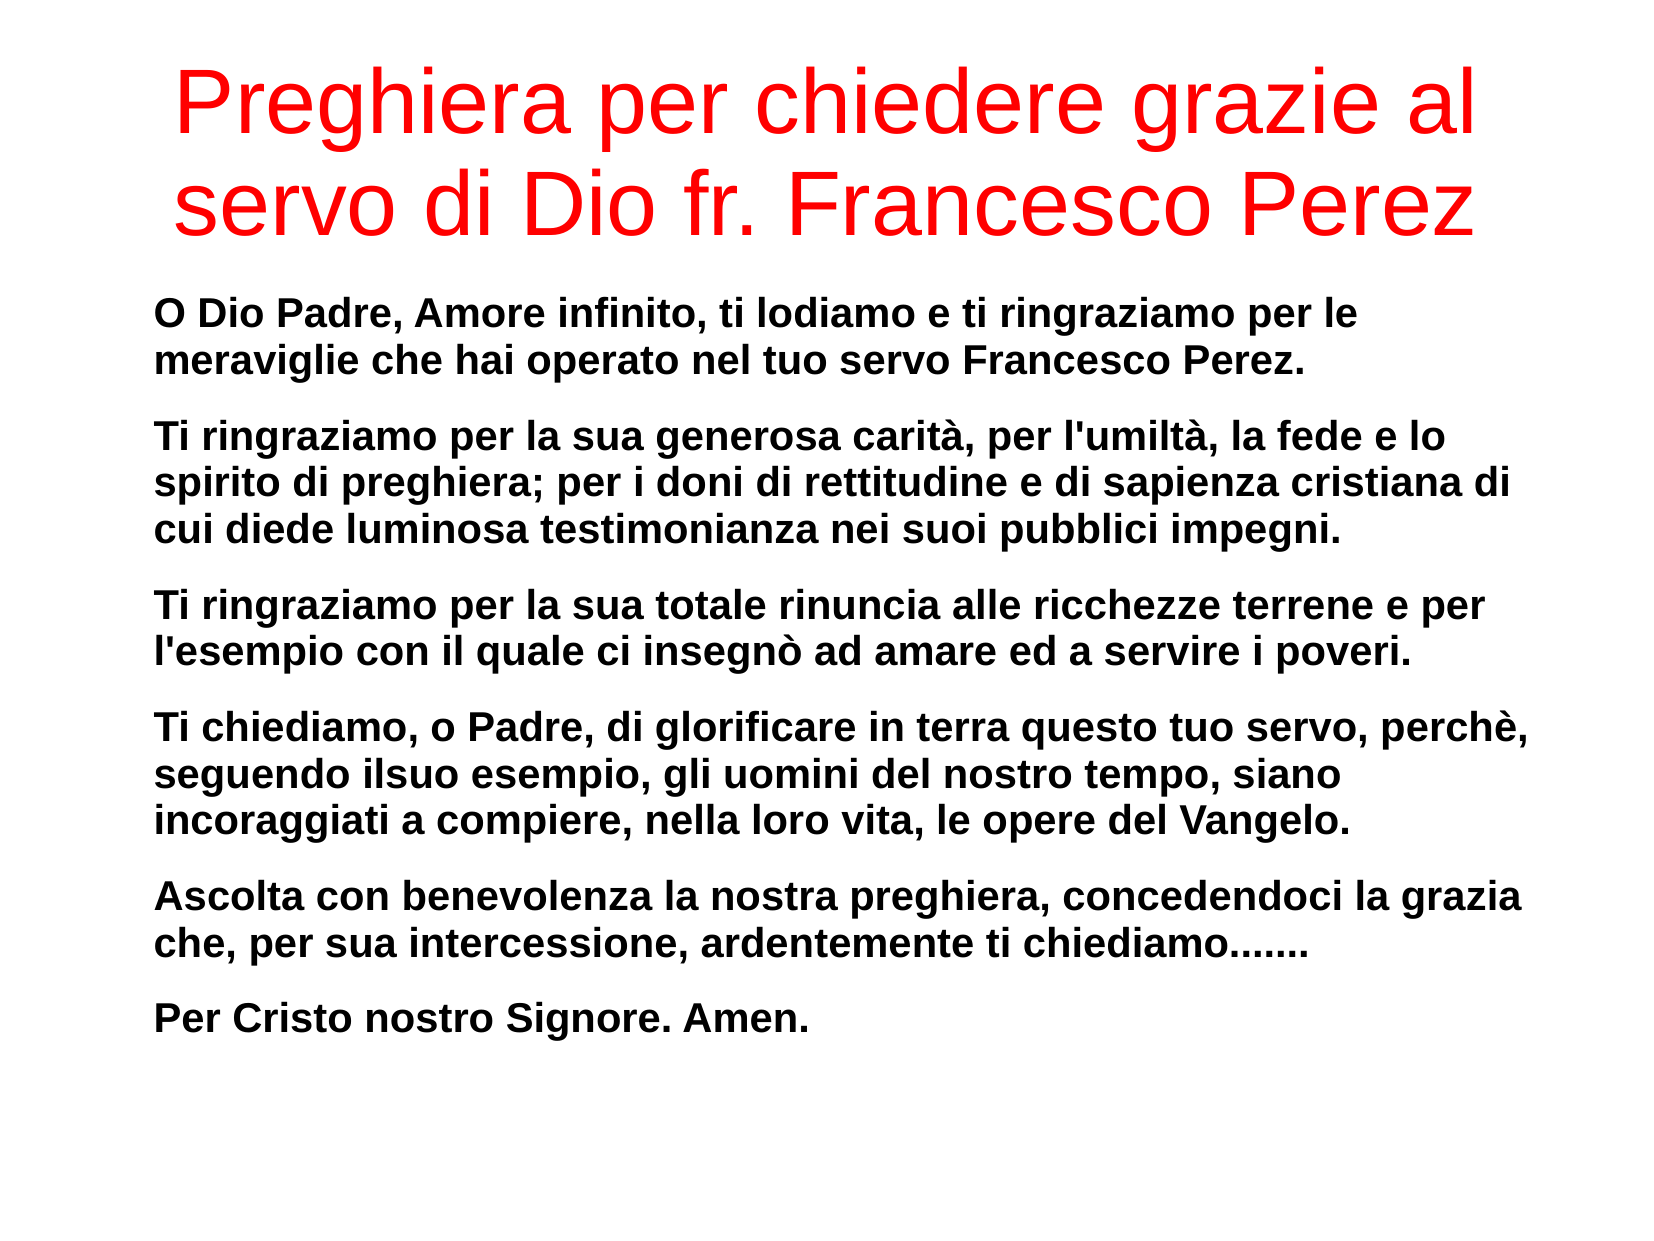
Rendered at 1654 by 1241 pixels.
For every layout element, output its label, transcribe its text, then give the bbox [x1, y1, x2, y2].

list O Dio Padre, Amore infinito, ti lodiamo e ti ringraziamo per le meraviglie che hai operato nel tuo servo Francesco Perez. Ti ringraziamo per la sua generosa carità, per l'umiltà, la fede e lo spirito di preghiera; per i doni di rettitudine e di sapienza cristiana di cui diede luminosa testimonianza nei suoi pubblici impegni. Ti ringraziamo per la sua totale rinuncia alle ricchezze terrene e per l'esempio con il quale ci insegnò ad amare ed a servire i poveri. Ti chiediamo, o Padre, di glorificare in terra questo tuo servo, perchè, seguendo ilsuo esempio, gli uomini del nostro tempo, siano incoraggiati a compiere, nella loro vita, le opere del Vangelo. Ascolta con benevolenza la nostra preghiera, concedendoci la grazia che, per sua intercessione, ardentemente ti chiediamo....... Per Cristo nostro Signore. Amen. [82, 290, 1571, 1109]
title Preghiera per chiedere grazie al servo di Dio fr. Francesco Perez [82, 49, 1571, 257]
